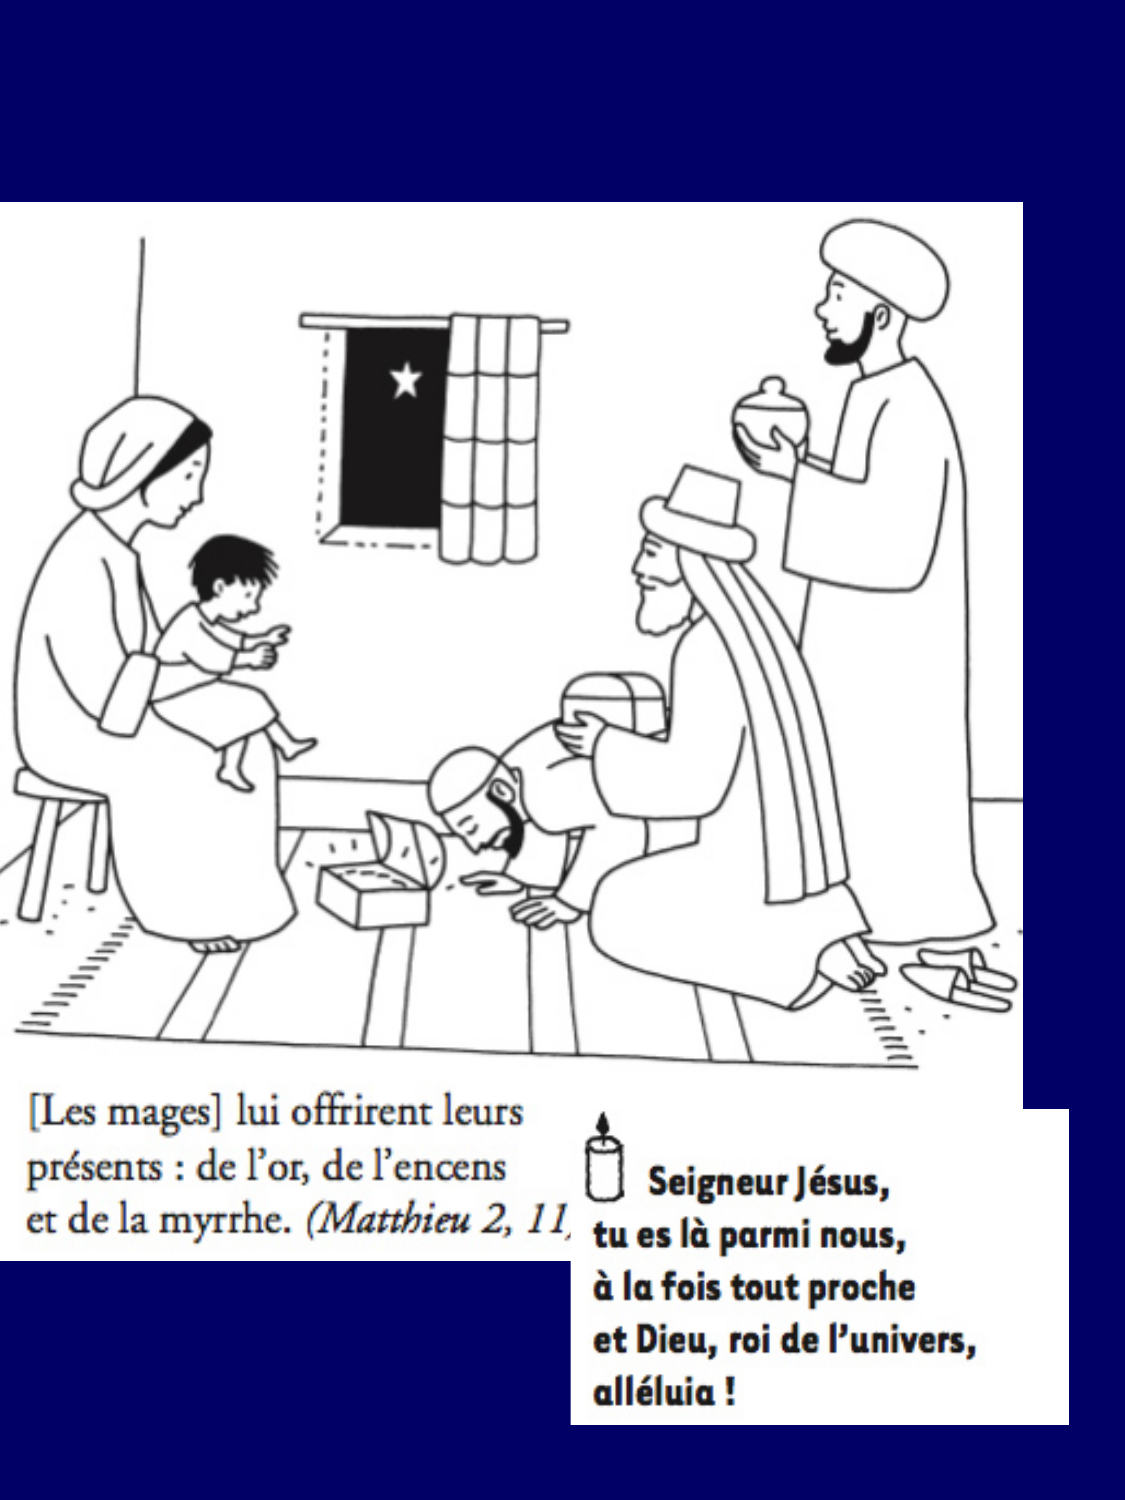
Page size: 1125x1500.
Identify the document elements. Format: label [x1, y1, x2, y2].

picture [0, 202, 1069, 1425]
